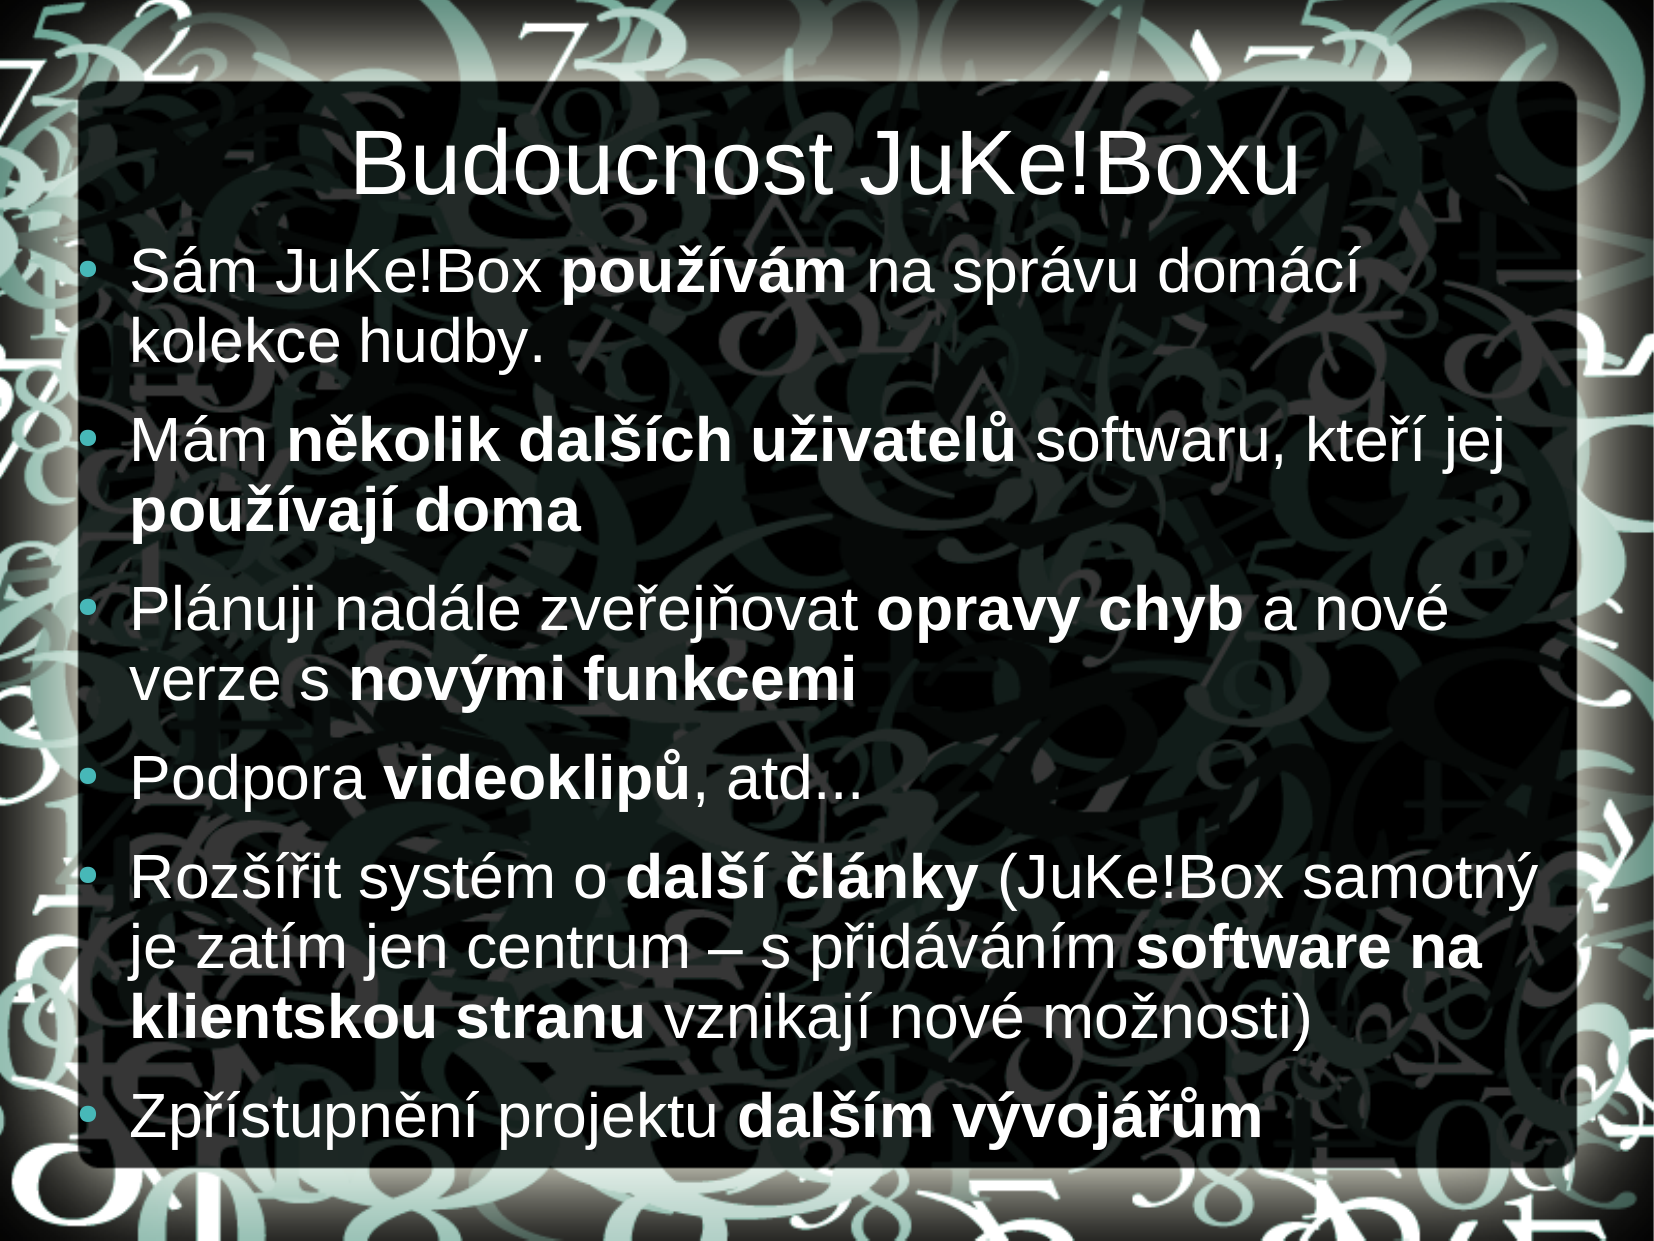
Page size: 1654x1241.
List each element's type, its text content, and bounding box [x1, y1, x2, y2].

picture [0, 0, 1654, 1241]
title Budoucnost JuKe!Boxu [82, 88, 1571, 237]
list Sám JuKe!Box používám na správu domácí kolekce hudby. Mám několik dalších uživatelů softwaru, kteří jej používají doma Plánuji nadále zveřejňovat opravy chyb a nové verze s novými funkcemi Podpora videoklipů, atd... Rozšířit systém o další články (JuKe!Box samotný je zatím jen centrum – s přidáváním software na klientskou stranu vznikají nové možnosti) Zpřístupnění projektu dalším vývojářům [59, 236, 1565, 1152]
